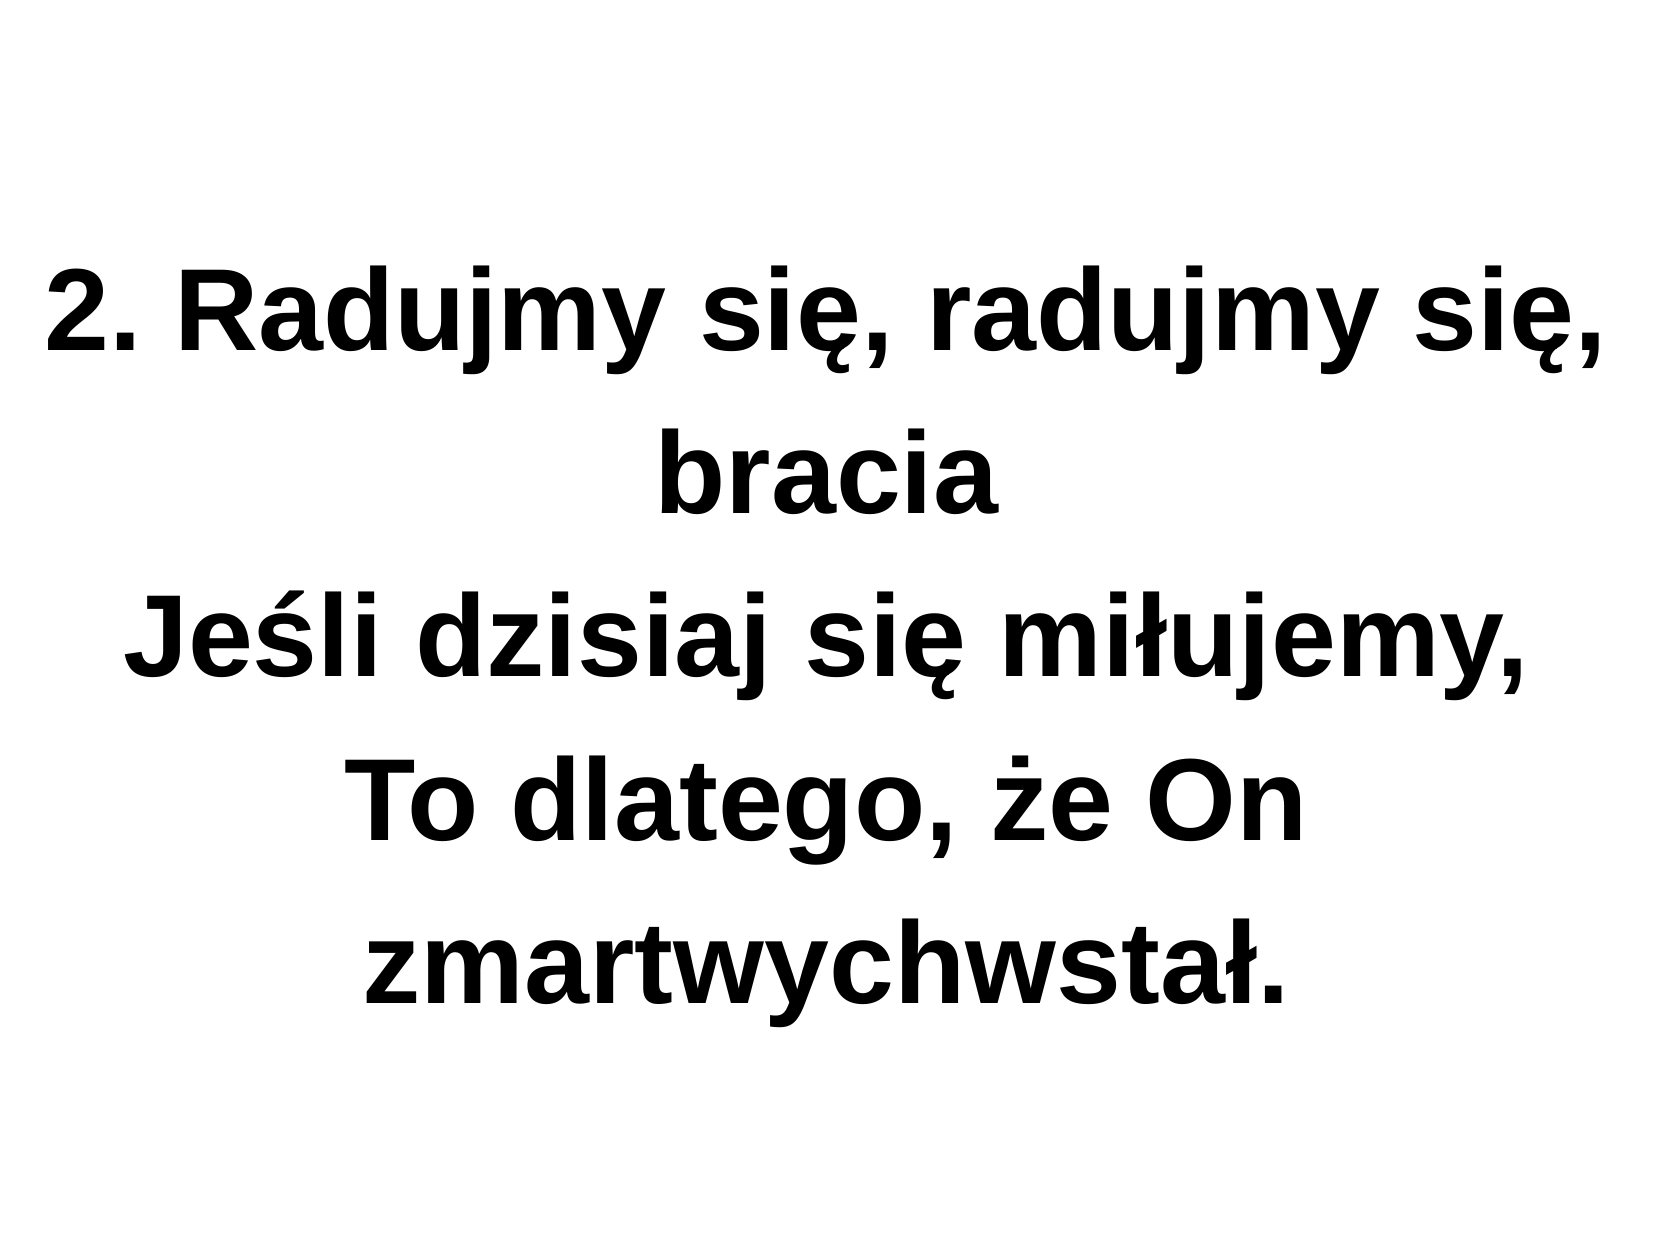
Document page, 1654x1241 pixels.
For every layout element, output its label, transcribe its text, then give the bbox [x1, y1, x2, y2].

subtitle 2. Radujmy się, radujmy się, bracia Jeśli dzisiaj się miłujemy, To dlatego, że On zmartwychwstał. [0, 0, 1654, 1241]
